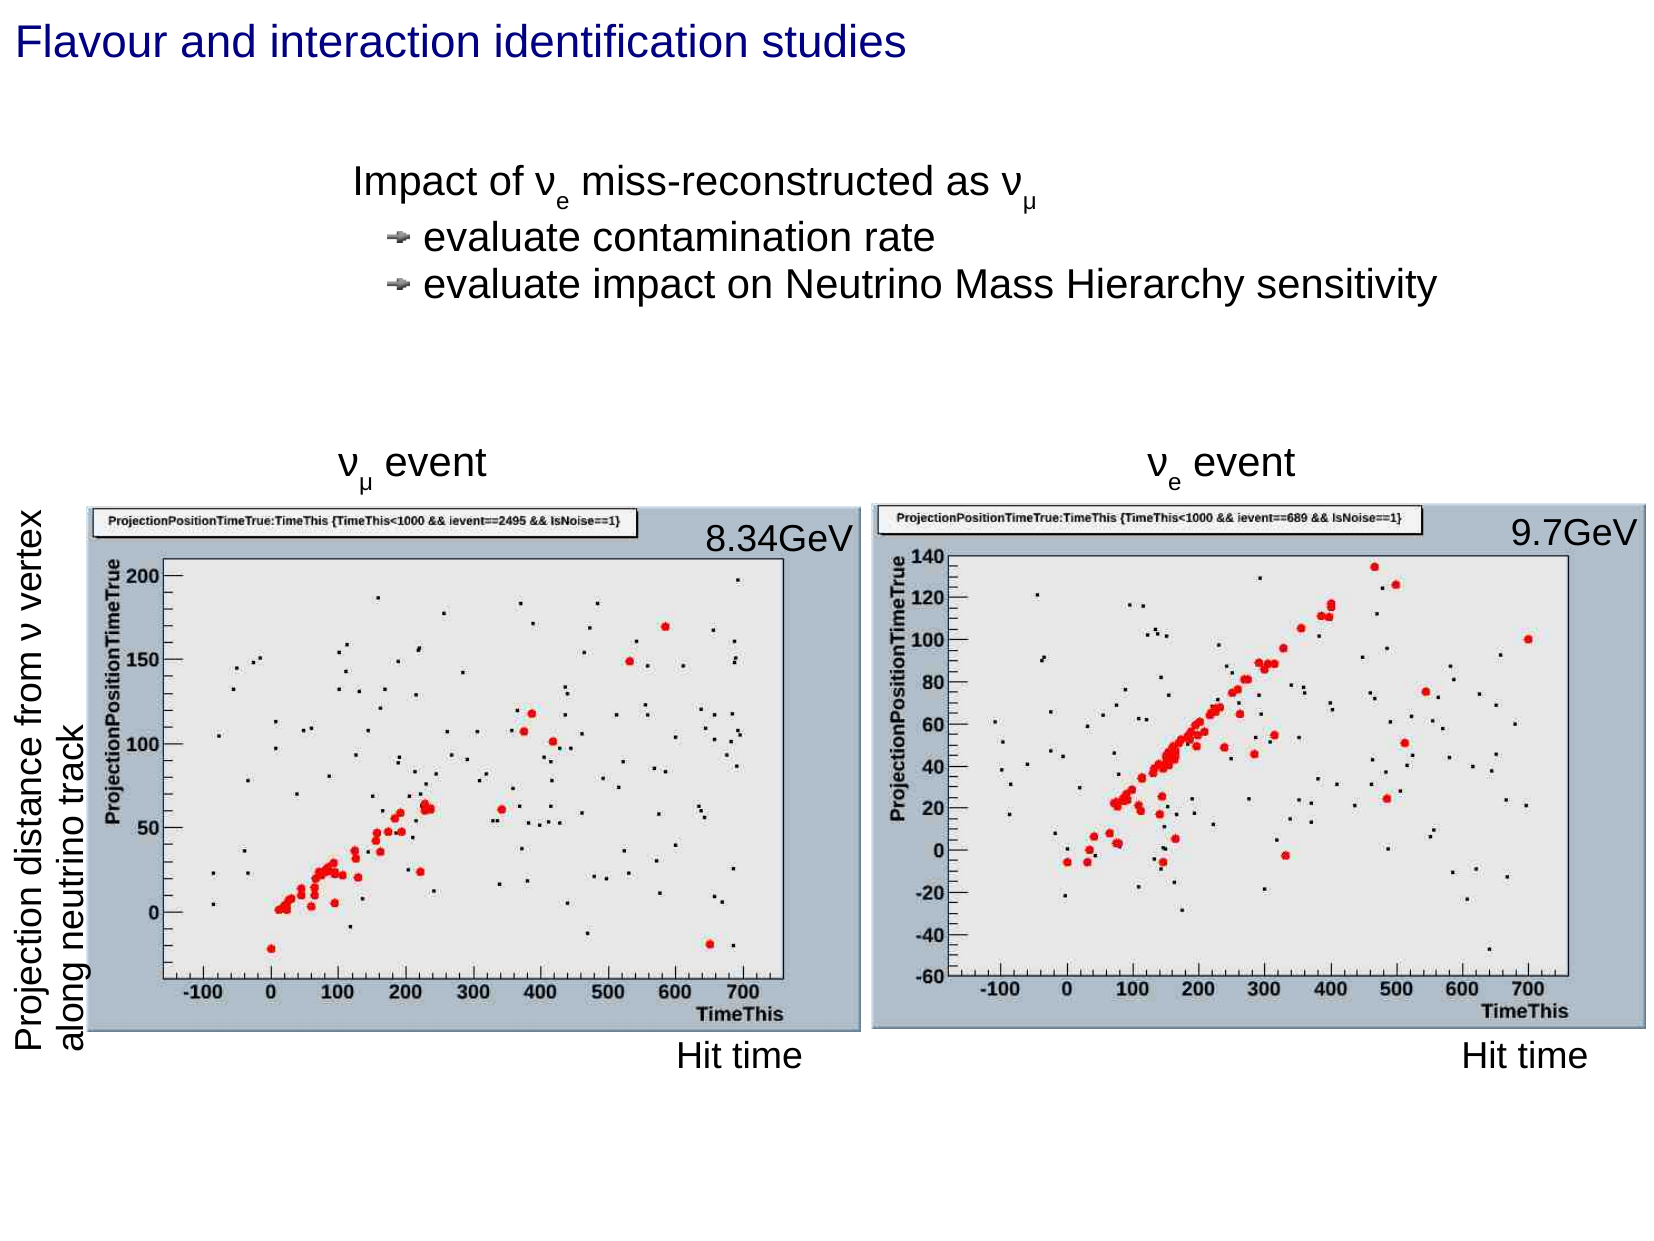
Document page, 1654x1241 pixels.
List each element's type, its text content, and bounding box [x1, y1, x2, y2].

picture [871, 503, 1646, 1029]
text_box Projection distance from ν vertex along neutrino track [0, 495, 99, 1068]
text_box Flavour and interaction identification studies [0, 8, 1654, 76]
text_box Hit time [1446, 1026, 1604, 1084]
text_box Impact of νe miss-reconstructed as νμ evaluate contamination rate evaluate impact on Neutrino Mass Hierarchy sensitivity [337, 150, 1452, 315]
text_box νe event [1132, 431, 1310, 503]
text_box 9.7GeV [1495, 504, 1653, 562]
picture [99, 506, 861, 1032]
text_box 8.34GeV [690, 510, 869, 568]
text_box Hit time [661, 1026, 818, 1084]
text_box νμ event [323, 431, 502, 503]
